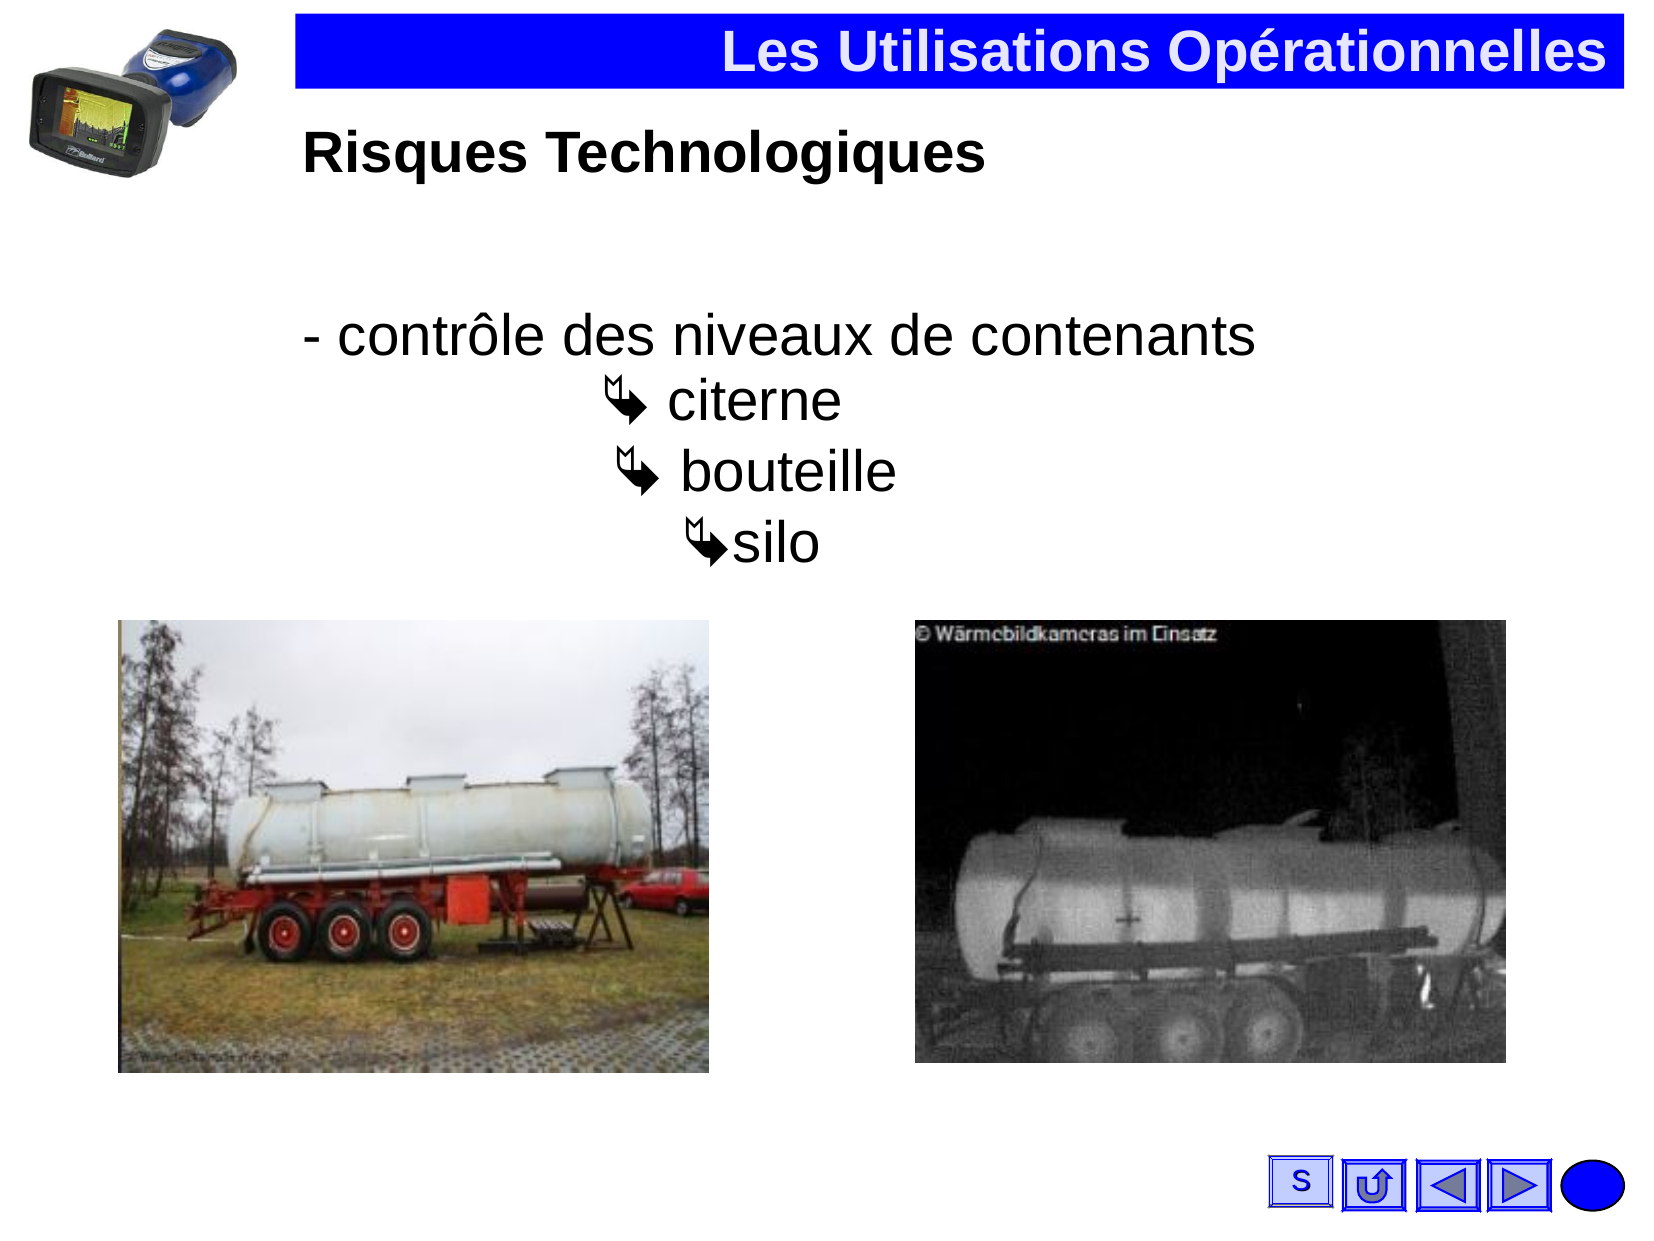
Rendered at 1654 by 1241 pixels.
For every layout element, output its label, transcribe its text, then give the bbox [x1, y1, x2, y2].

list - contrôle des niveaux de contenants  citerne  bouteille silo [230, 295, 1506, 591]
text_box Risques Technologiques [287, 112, 1004, 193]
picture [118, 620, 709, 1073]
picture [29, 29, 237, 178]
picture [915, 620, 1506, 1063]
text_box Les Utilisations Opérationnelles [295, 13, 1625, 89]
text_box [1561, 1160, 1625, 1211]
